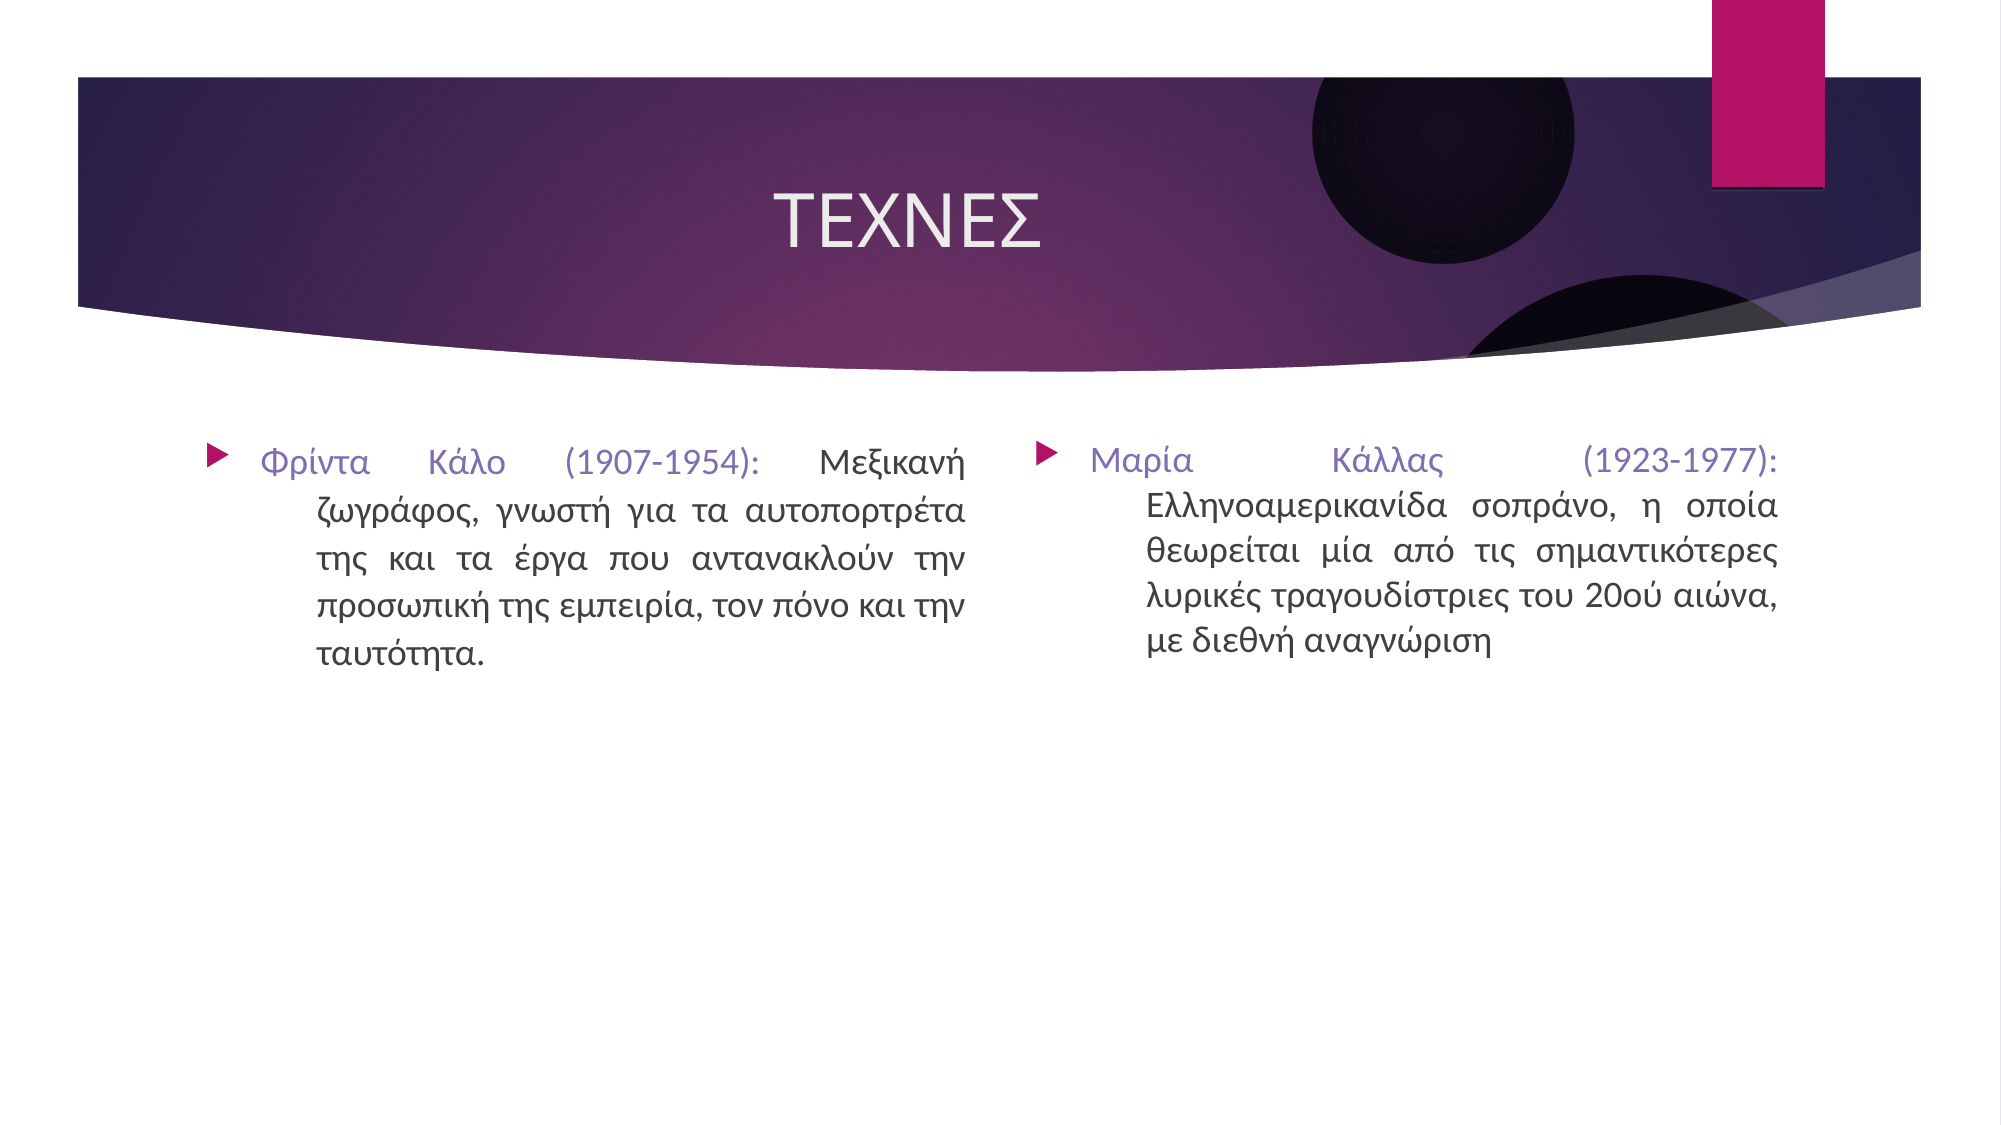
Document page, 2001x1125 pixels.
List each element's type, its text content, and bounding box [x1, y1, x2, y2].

list Μαρία Κάλλας (1923-1977): Ελληνοαμερικανίδα σοπράνο, η οποία θεωρείται μία από τις σημαντικότερες λυρικές τραγουδίστριες του 20ού αιώνα, με διεθνή αναγνώριση [1018, 427, 1810, 988]
title ΤΕΧΝΕΣ [189, 159, 1627, 276]
list Φρίντα Κάλο (1907-1954): Μεξικανή ζωγράφος, γνωστή για τα αυτοπορτρέτα της και τα έργα που αντανακλούν την προσωπική της εμπειρία, τον πόνο και την ταυτότητα. [189, 427, 981, 988]
